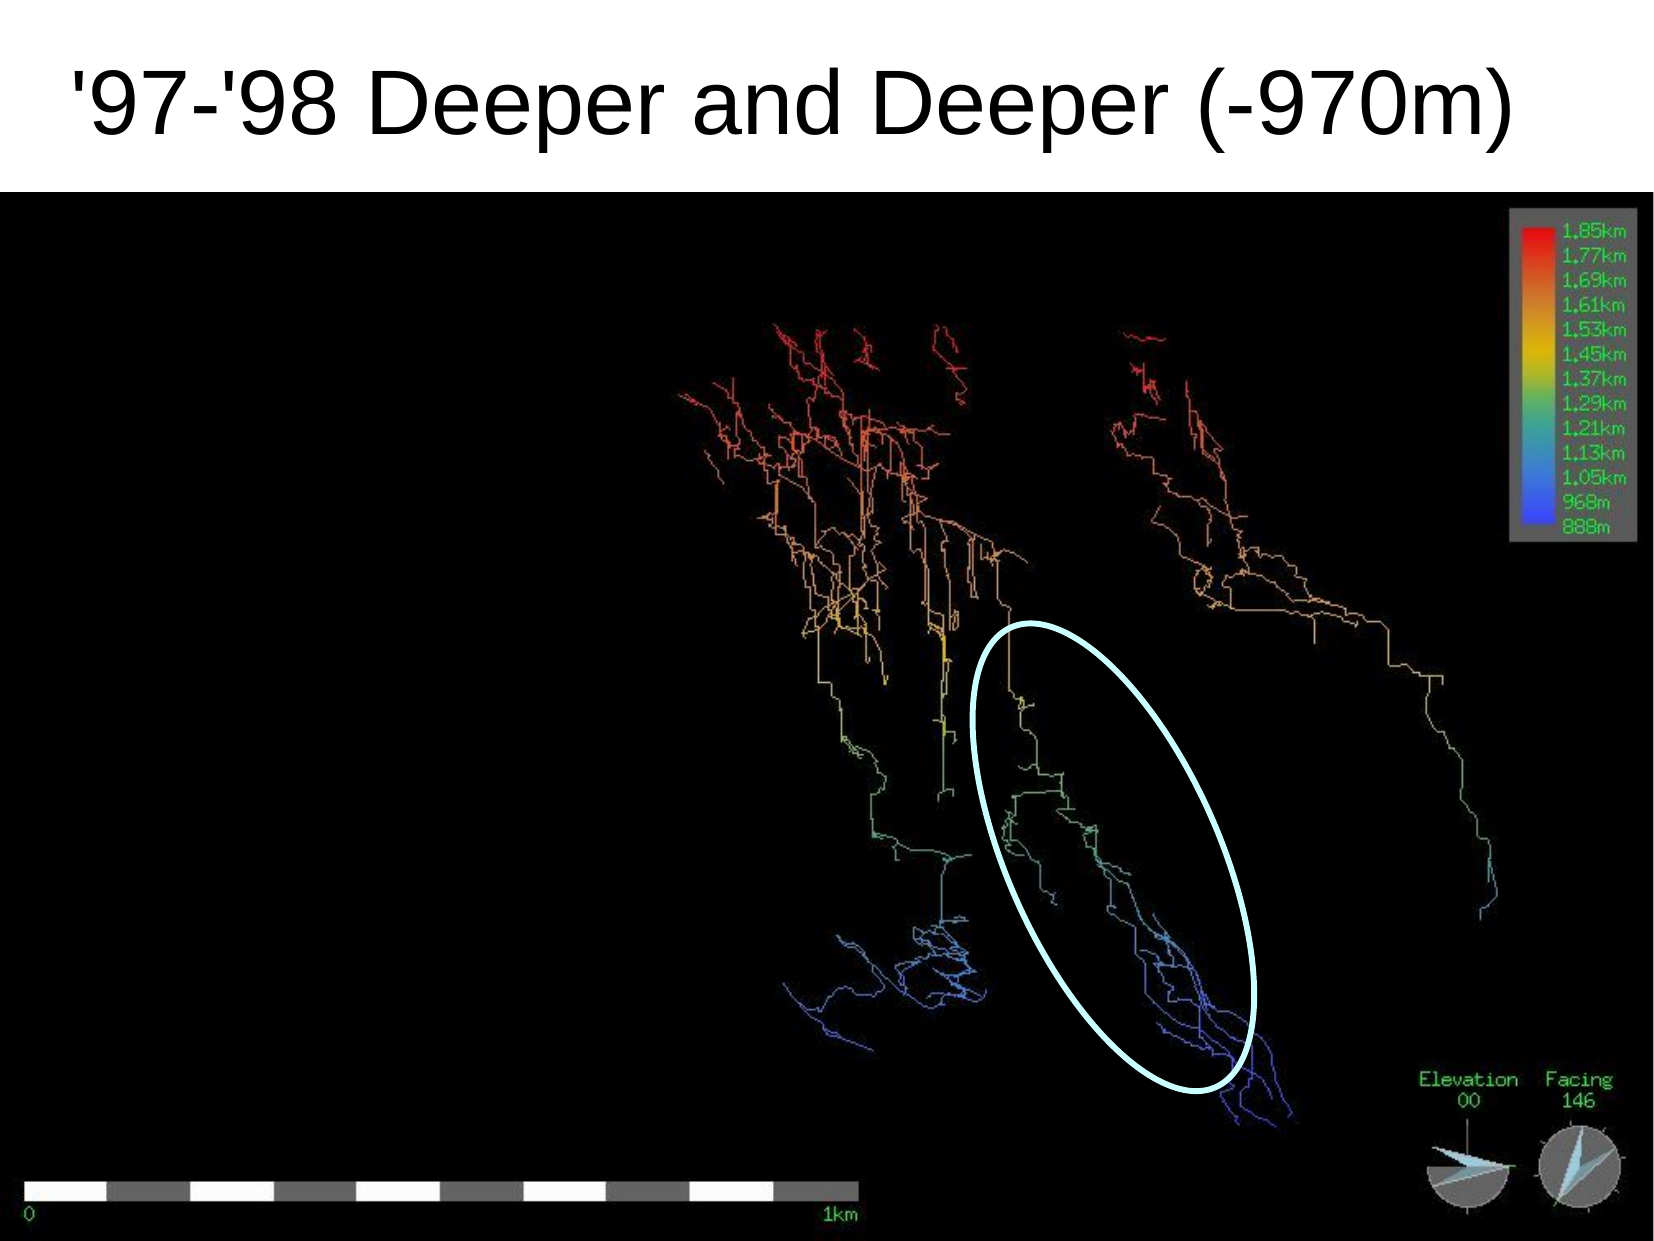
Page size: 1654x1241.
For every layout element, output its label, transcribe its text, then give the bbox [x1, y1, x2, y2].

picture [0, 192, 1654, 1241]
title '97-'98 Deeper and Deeper (-970m) [70, 0, 1559, 192]
